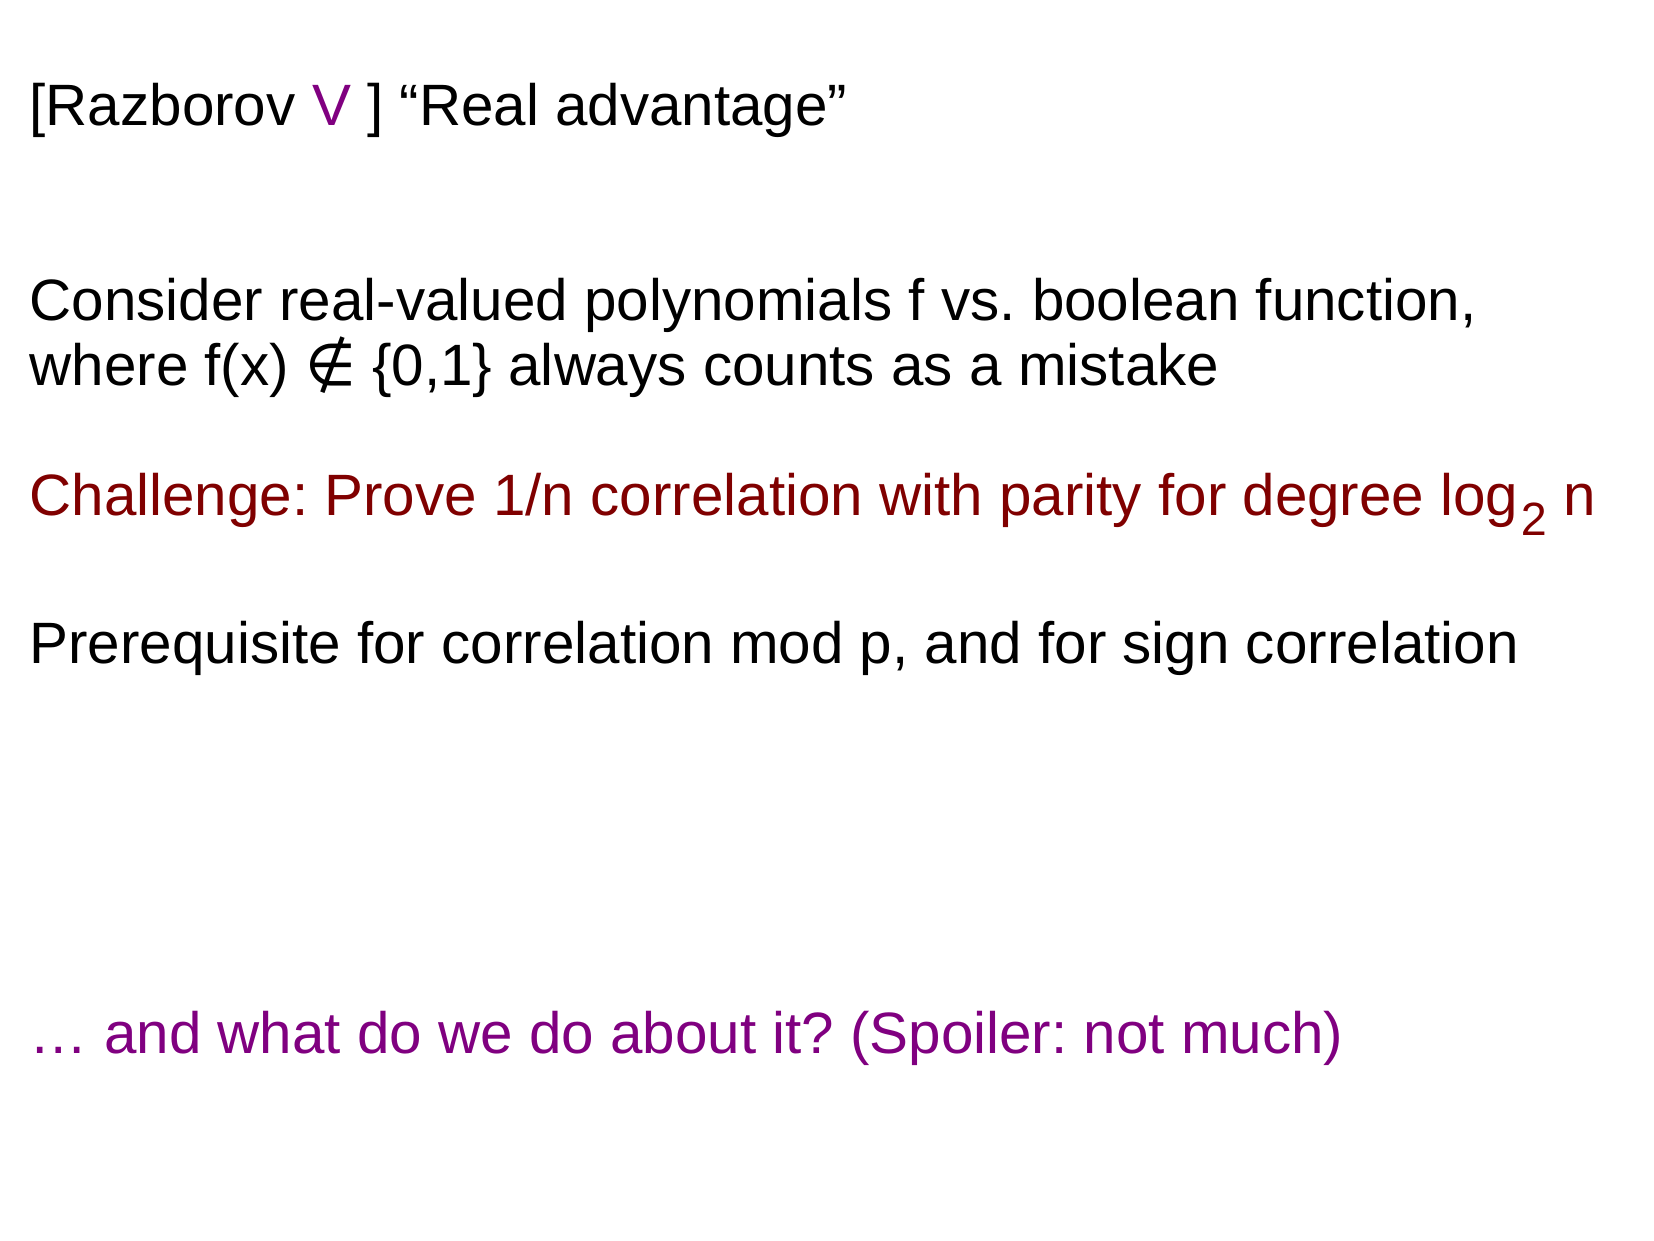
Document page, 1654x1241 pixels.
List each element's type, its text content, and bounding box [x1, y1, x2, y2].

text_box [Razborov V ] “Real advantage” Consider real-valued polynomials f vs. boolean function, where f(x) ∉ {0,1} always counts as a mistake Challenge: Prove 1/n correlation with parity for degree log2 n Prerequisite for correlation mod p, and for sign correlation … and what do we do about it? (Spoiler: not much) [15, 0, 1636, 1241]
